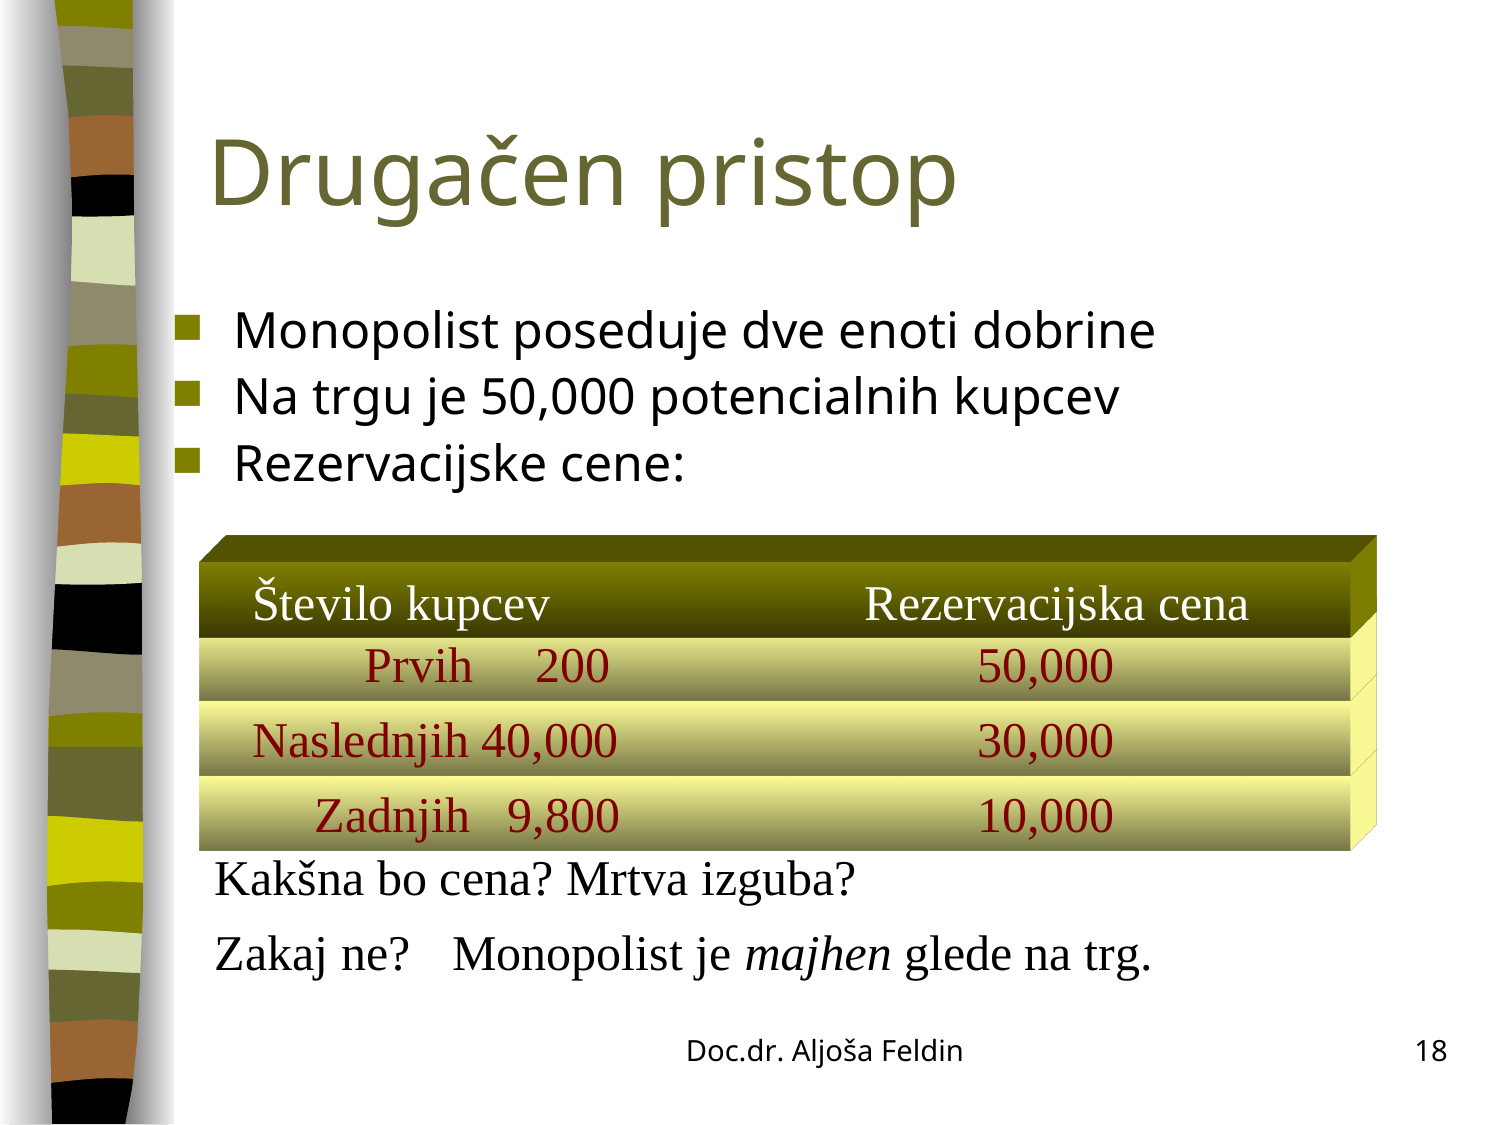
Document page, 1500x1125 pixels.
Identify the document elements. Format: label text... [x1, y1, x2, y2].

text_box <number> [1149, 1025, 1463, 1101]
text_box Kakšna bo cena? Mrtva izguba? [200, 837, 1388, 913]
title Drugačen pristop [192, 74, 1468, 263]
text_box Zakaj ne? [200, 912, 476, 988]
text_box Doc.dr. Aljoša Feldin [587, 1025, 1063, 1101]
list Monopolist poseduje dve enoti dobrine Na trgu je 50,000 potencialnih kupcev Rezervacijske cene: [162, 224, 1475, 494]
text_box Monopolist je majhen glede na trg. [476, 912, 1363, 988]
